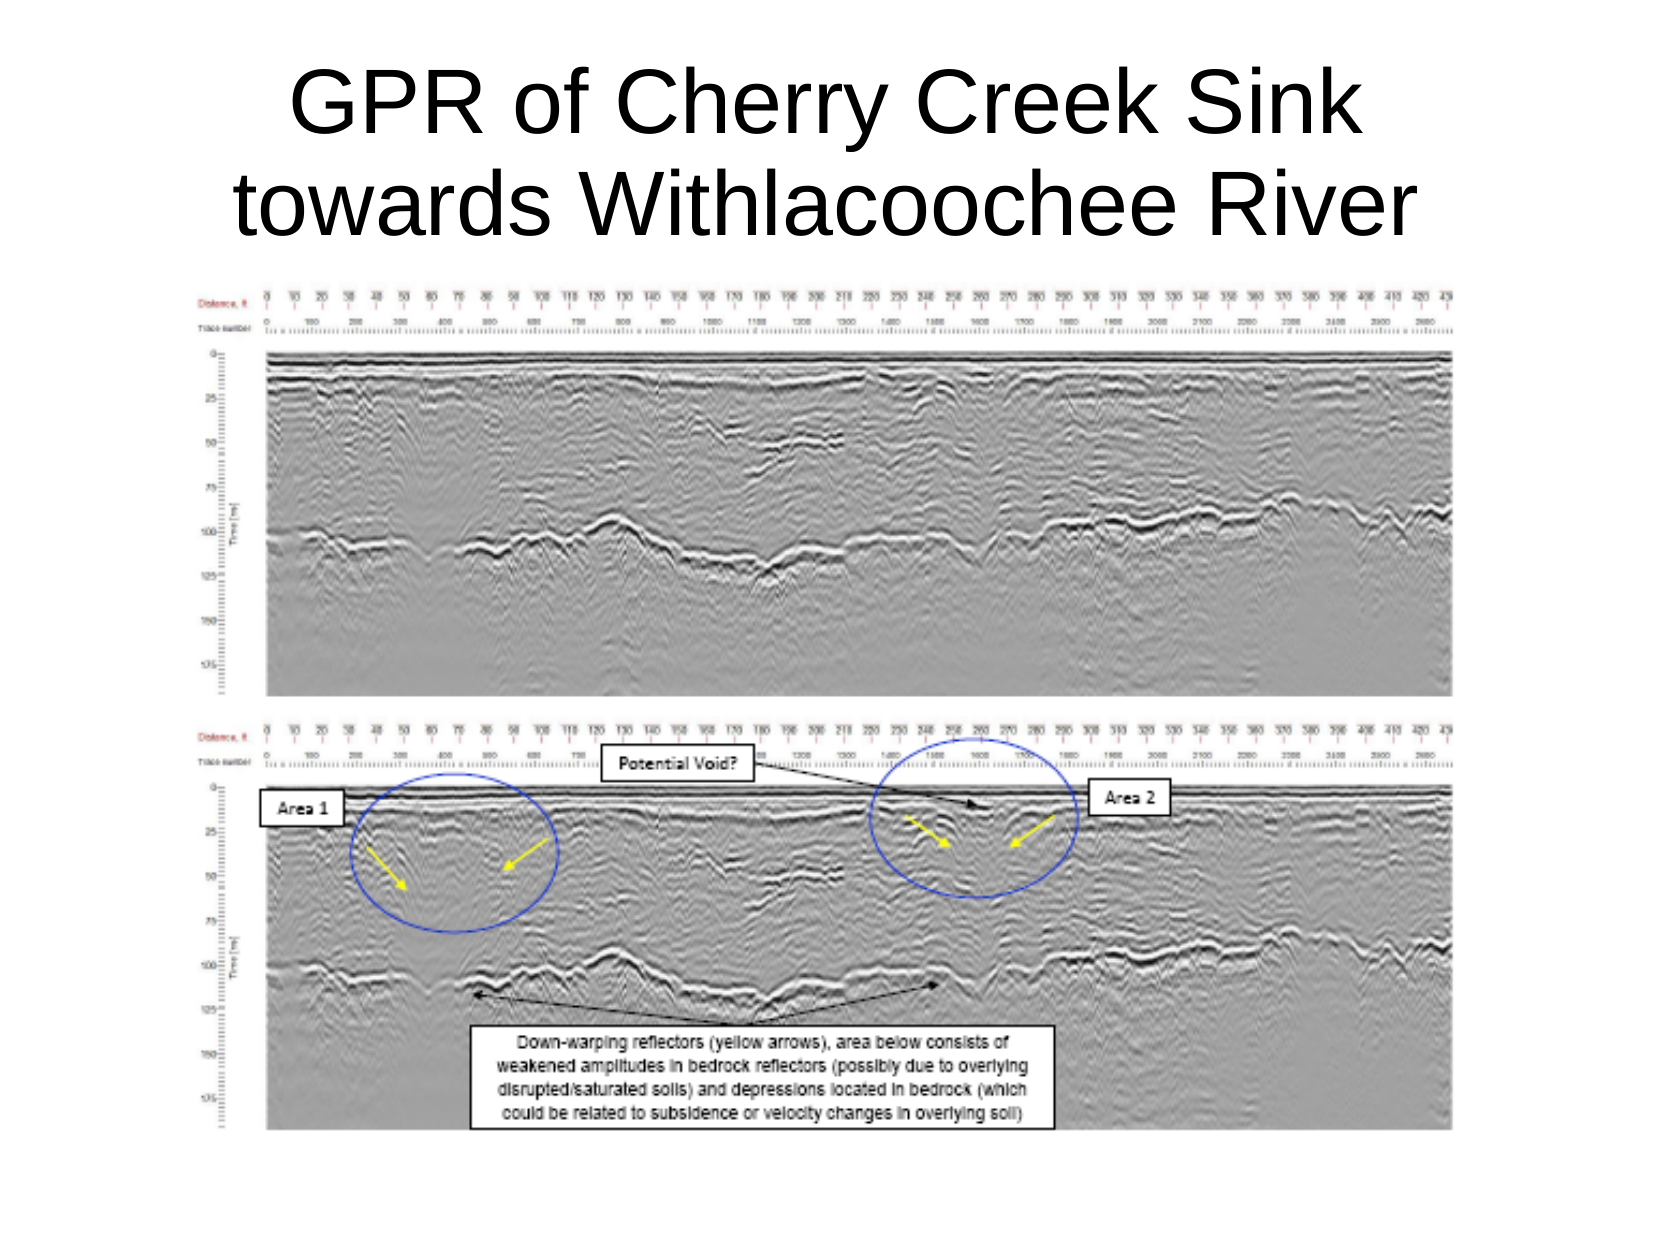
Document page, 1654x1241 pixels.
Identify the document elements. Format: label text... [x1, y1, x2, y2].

picture [189, 272, 1464, 1137]
title GPR of Cherry Creek Sink towards Withlacoochee River [82, 49, 1571, 257]
